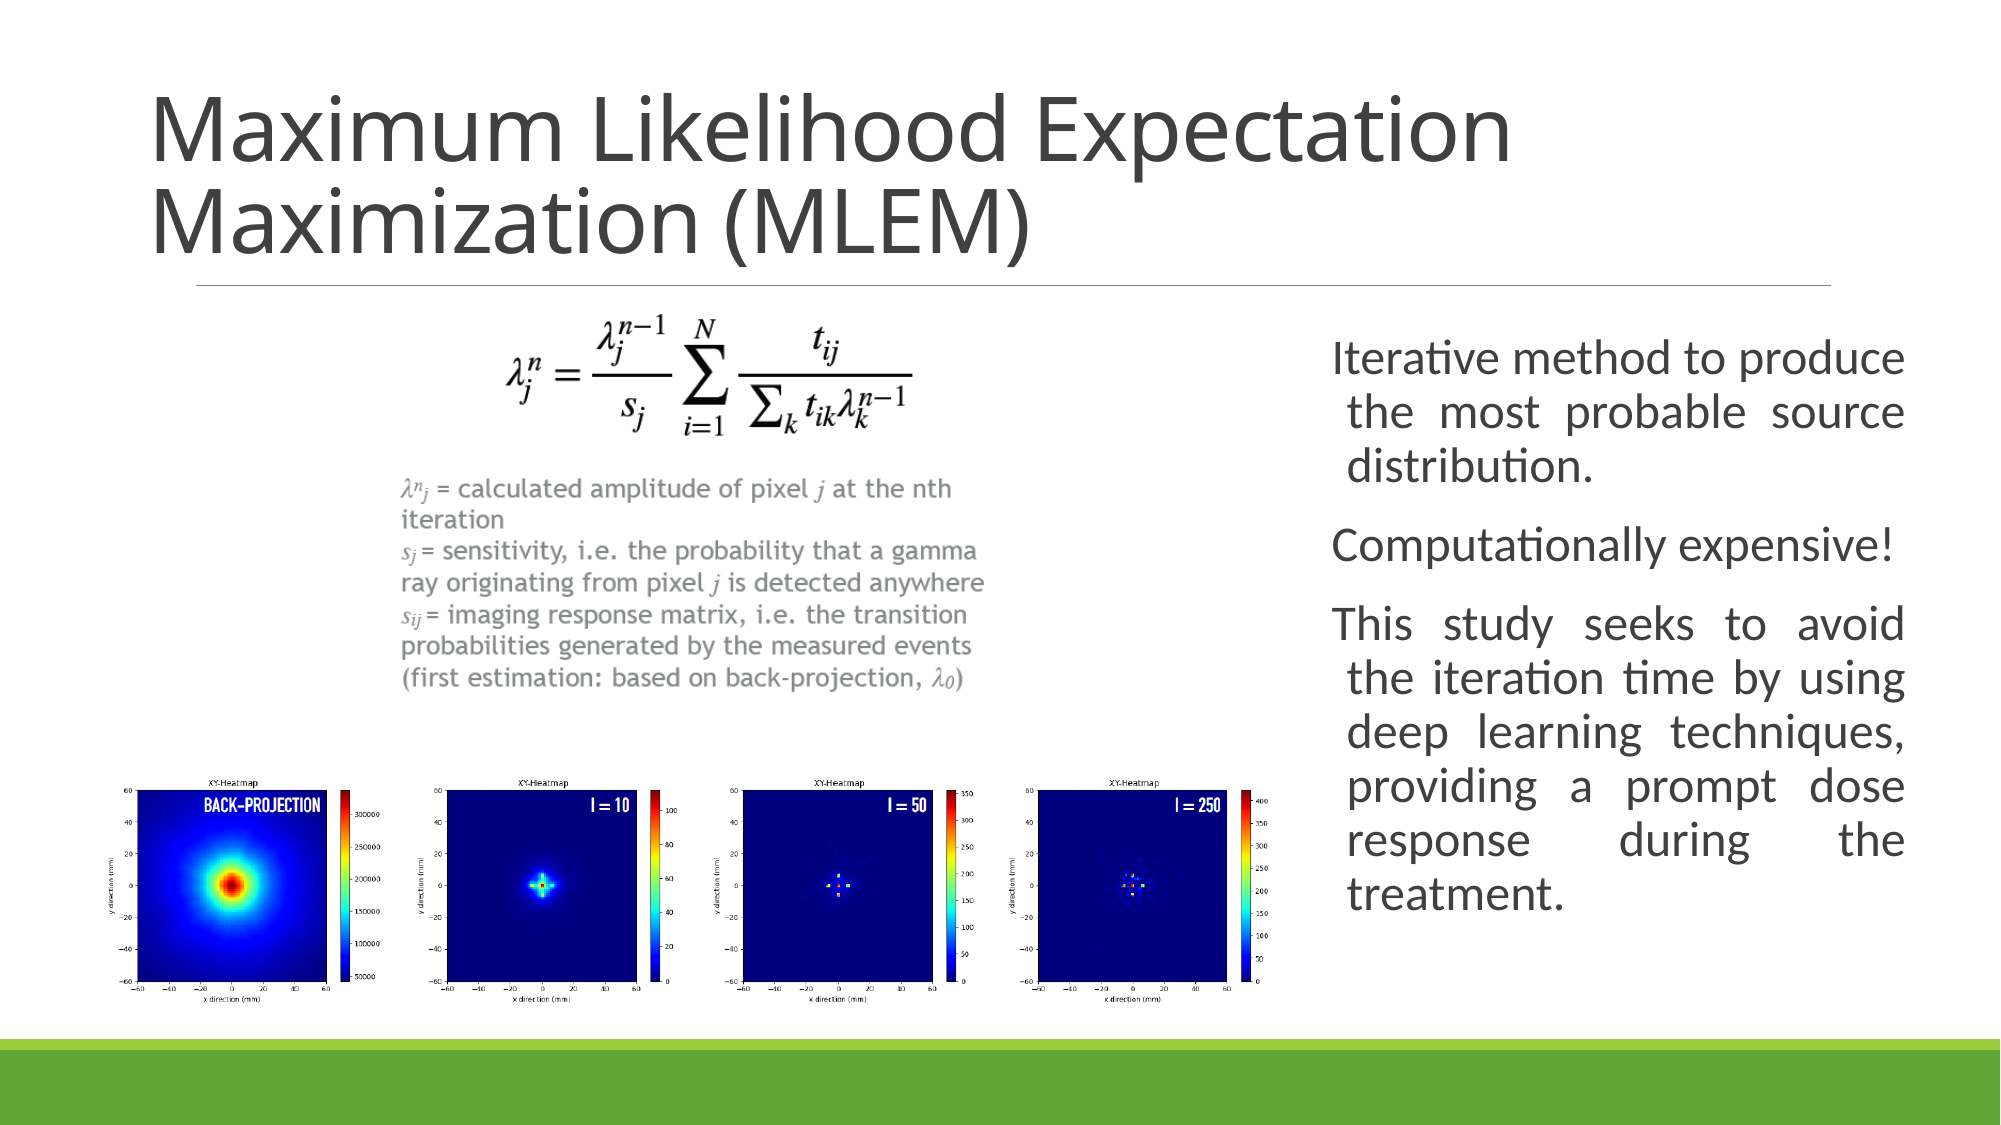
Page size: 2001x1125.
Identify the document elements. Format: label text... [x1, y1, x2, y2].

list Iterative method to produce the most probable source distribution. Computationally expensive! This study seeks to avoid the iteration time by using deep learning techniques, providing a prompt dose response during the treatment. [1316, 323, 1907, 1064]
title Maximum Likelihood Expectation Maximization (MLEM) [133, 61, 1907, 279]
picture [95, 767, 1291, 1009]
picture [385, 299, 1000, 725]
